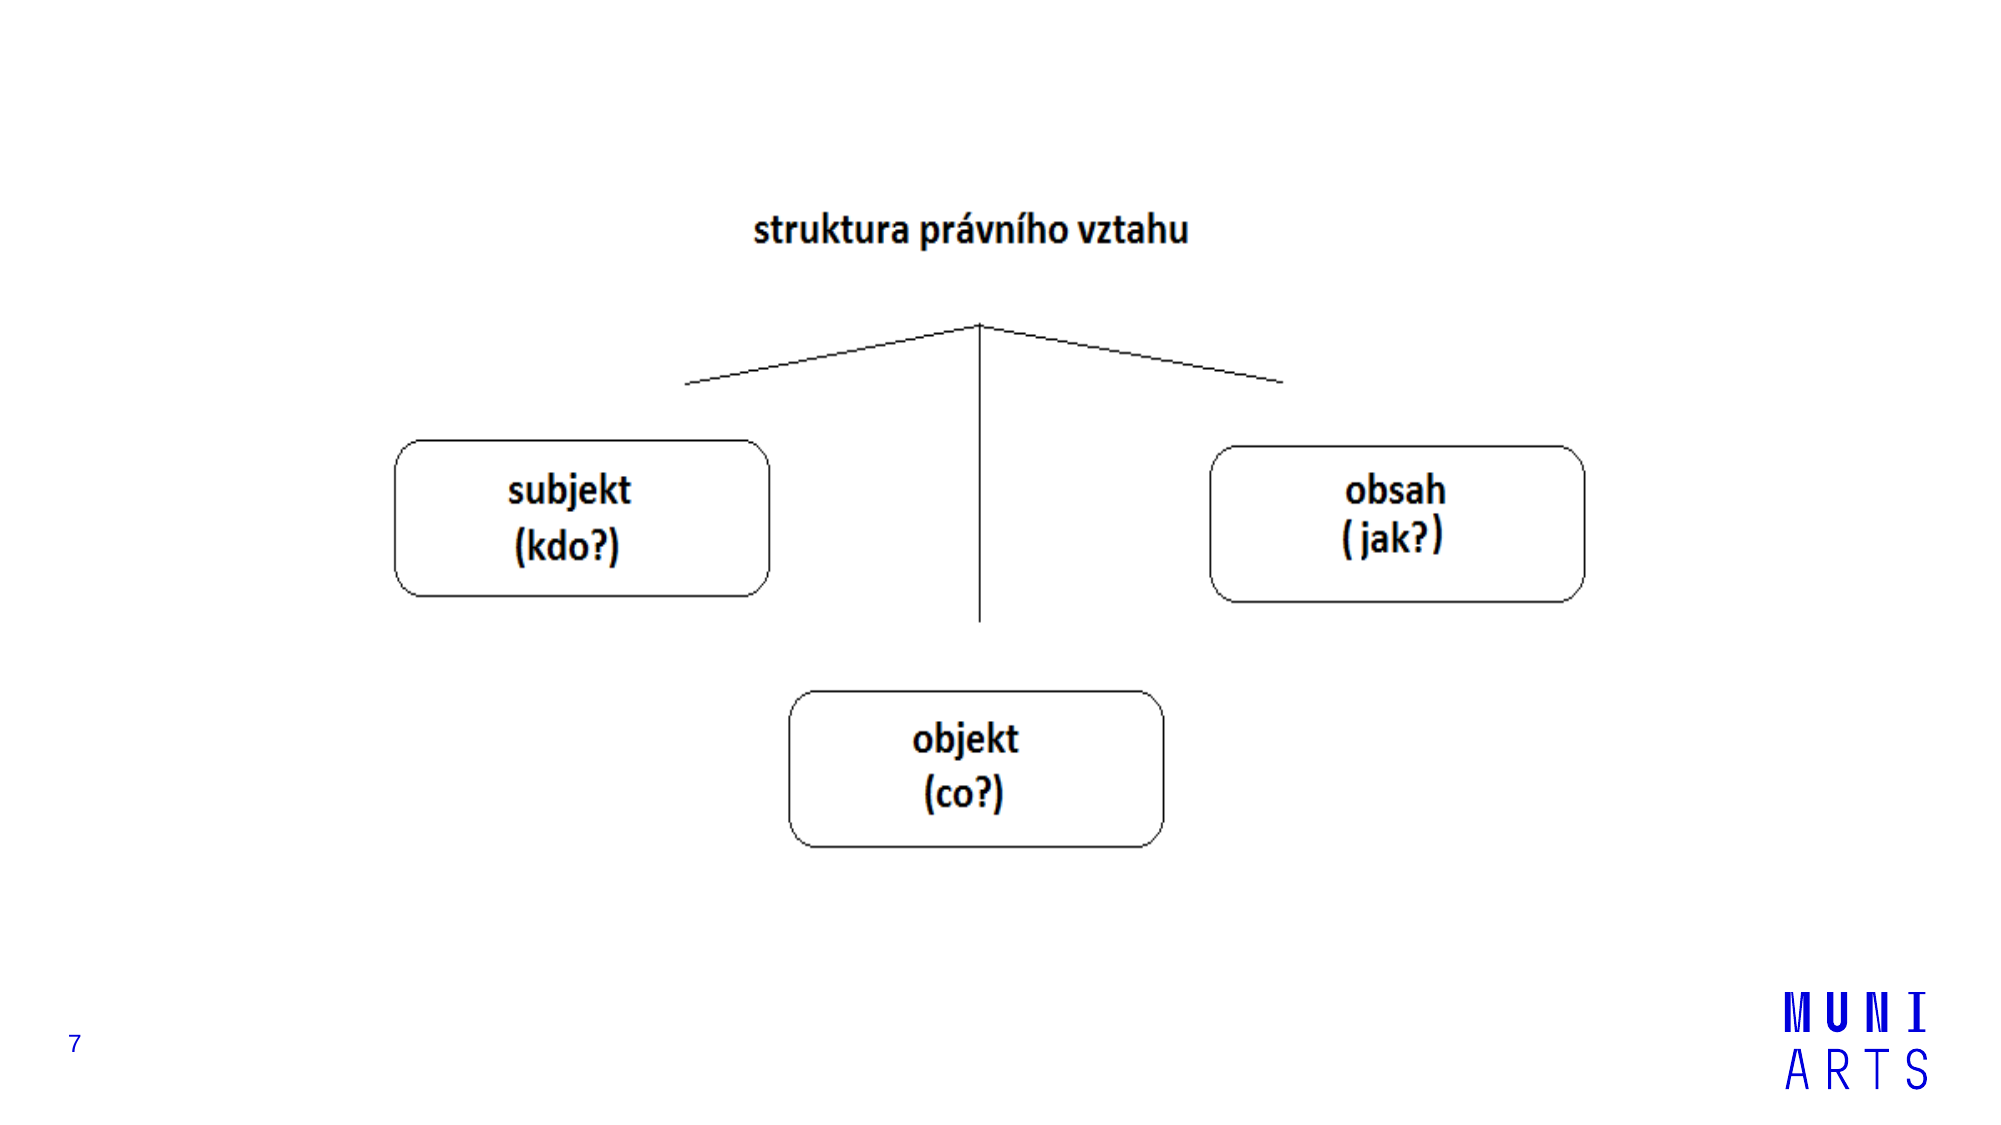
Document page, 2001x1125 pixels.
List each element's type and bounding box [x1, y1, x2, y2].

picture [67, 160, 1945, 965]
text_box [67, 1021, 110, 1063]
